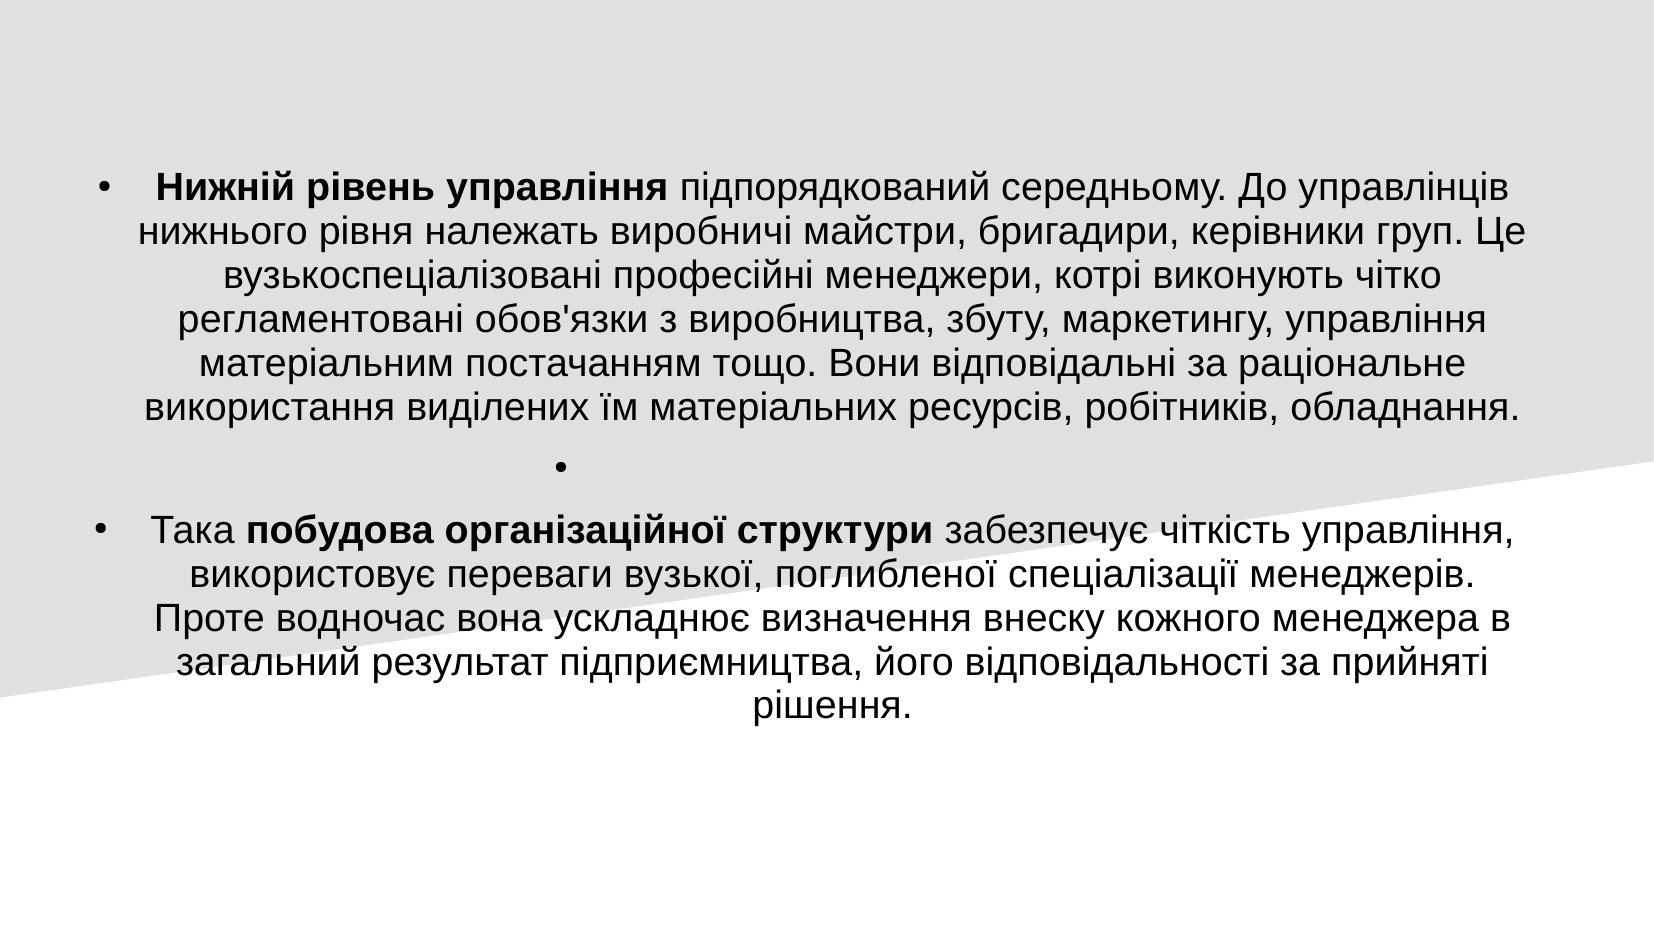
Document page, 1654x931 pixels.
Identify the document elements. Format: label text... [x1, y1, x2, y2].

list Нижній рівень управління підпорядкований середньому. До управлінців нижнього рівня належать виробничі майстри, бригадири, керівники груп. Це вузькоспеціалізовані професійні менеджери, котрі виконують чітко регламентовані обов'язки з виробництва, збуту, маркетингу, управління матеріальним постачанням тощо. Вони відповідальні за раціональне використання виділених їм матеріальних ресурсів, робітників, обладнання. Така побудова організаційної структури забезпечує чіткість управління, використовує переваги вузької, поглибленої спеціалізації менеджерів. Проте водночас вона ускладнює визначення внеску кожного менеджера в загальний результат підприємництва, його відповідальності за прийняті рішення. [86, 165, 1531, 738]
